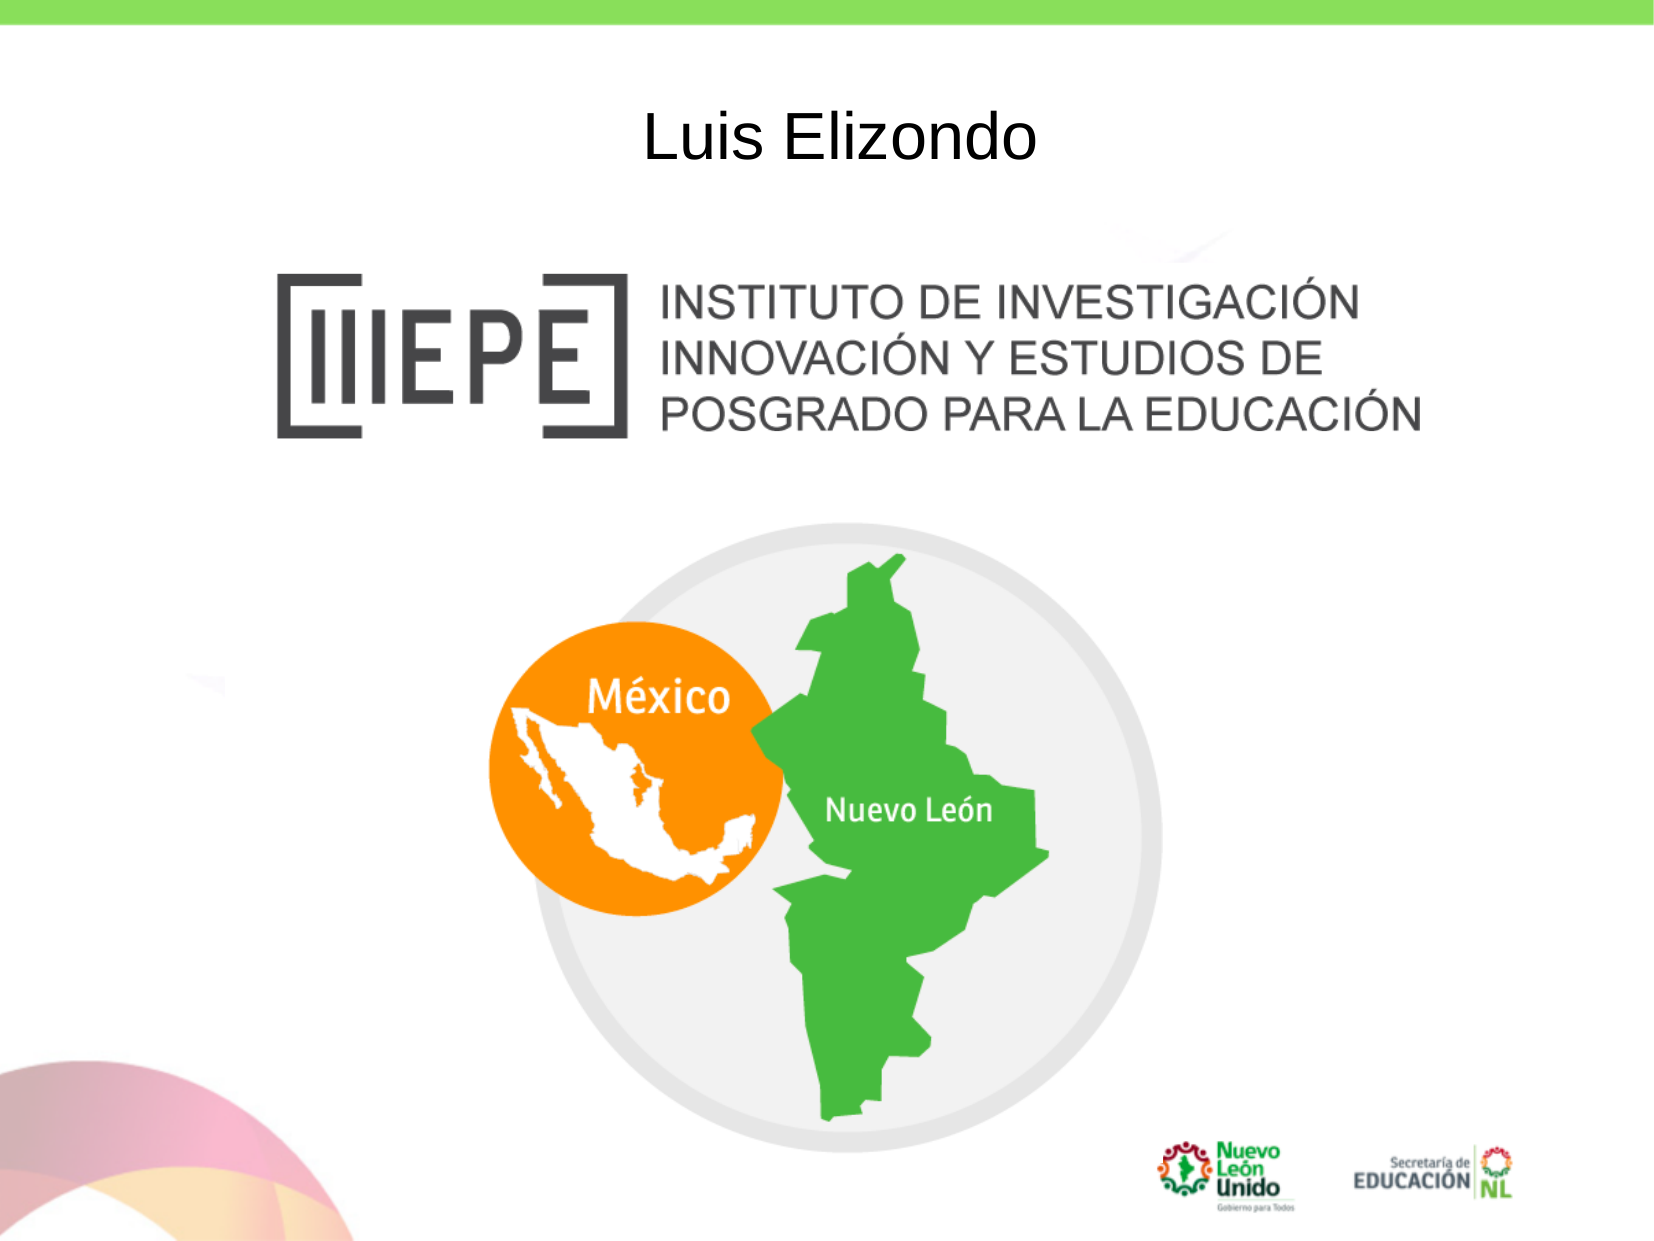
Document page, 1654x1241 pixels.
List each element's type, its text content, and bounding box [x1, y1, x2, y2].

picture [0, 0, 1654, 1241]
text_box Luis Elizondo [627, 91, 1088, 188]
